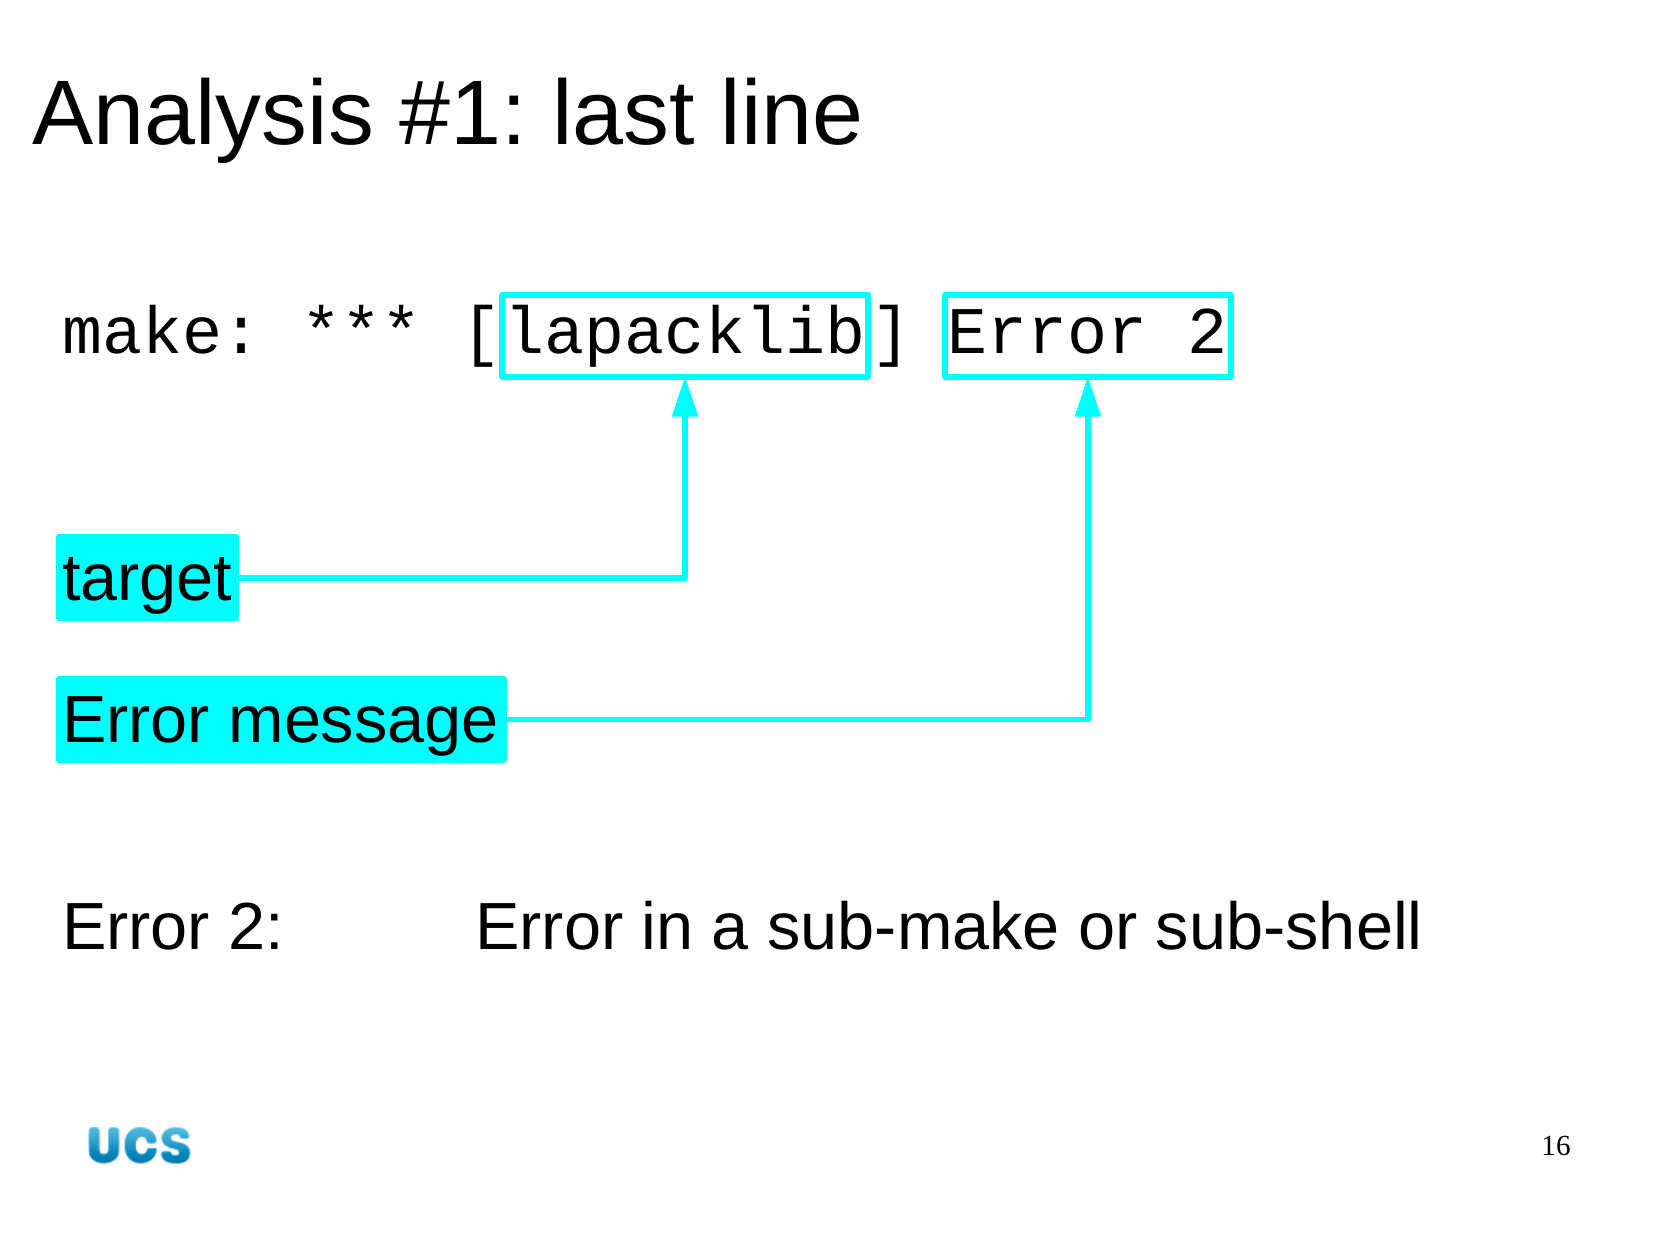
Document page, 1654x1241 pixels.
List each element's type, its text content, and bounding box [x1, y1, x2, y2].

text_box target [59, 537, 237, 619]
text_box ] [871, 295, 915, 377]
text_box Error in a sub-make or sub-shell [472, 885, 1430, 967]
text_box Error message [59, 679, 504, 760]
text_box : *** [ [218, 295, 505, 377]
text_box make [59, 295, 218, 377]
text_box Error 2: [59, 885, 288, 967]
text_box lapacklib [505, 295, 869, 377]
picture [88, 1126, 191, 1165]
text_box Error 2 [944, 295, 1231, 377]
text_box Analysis #1: last line [29, 59, 868, 168]
